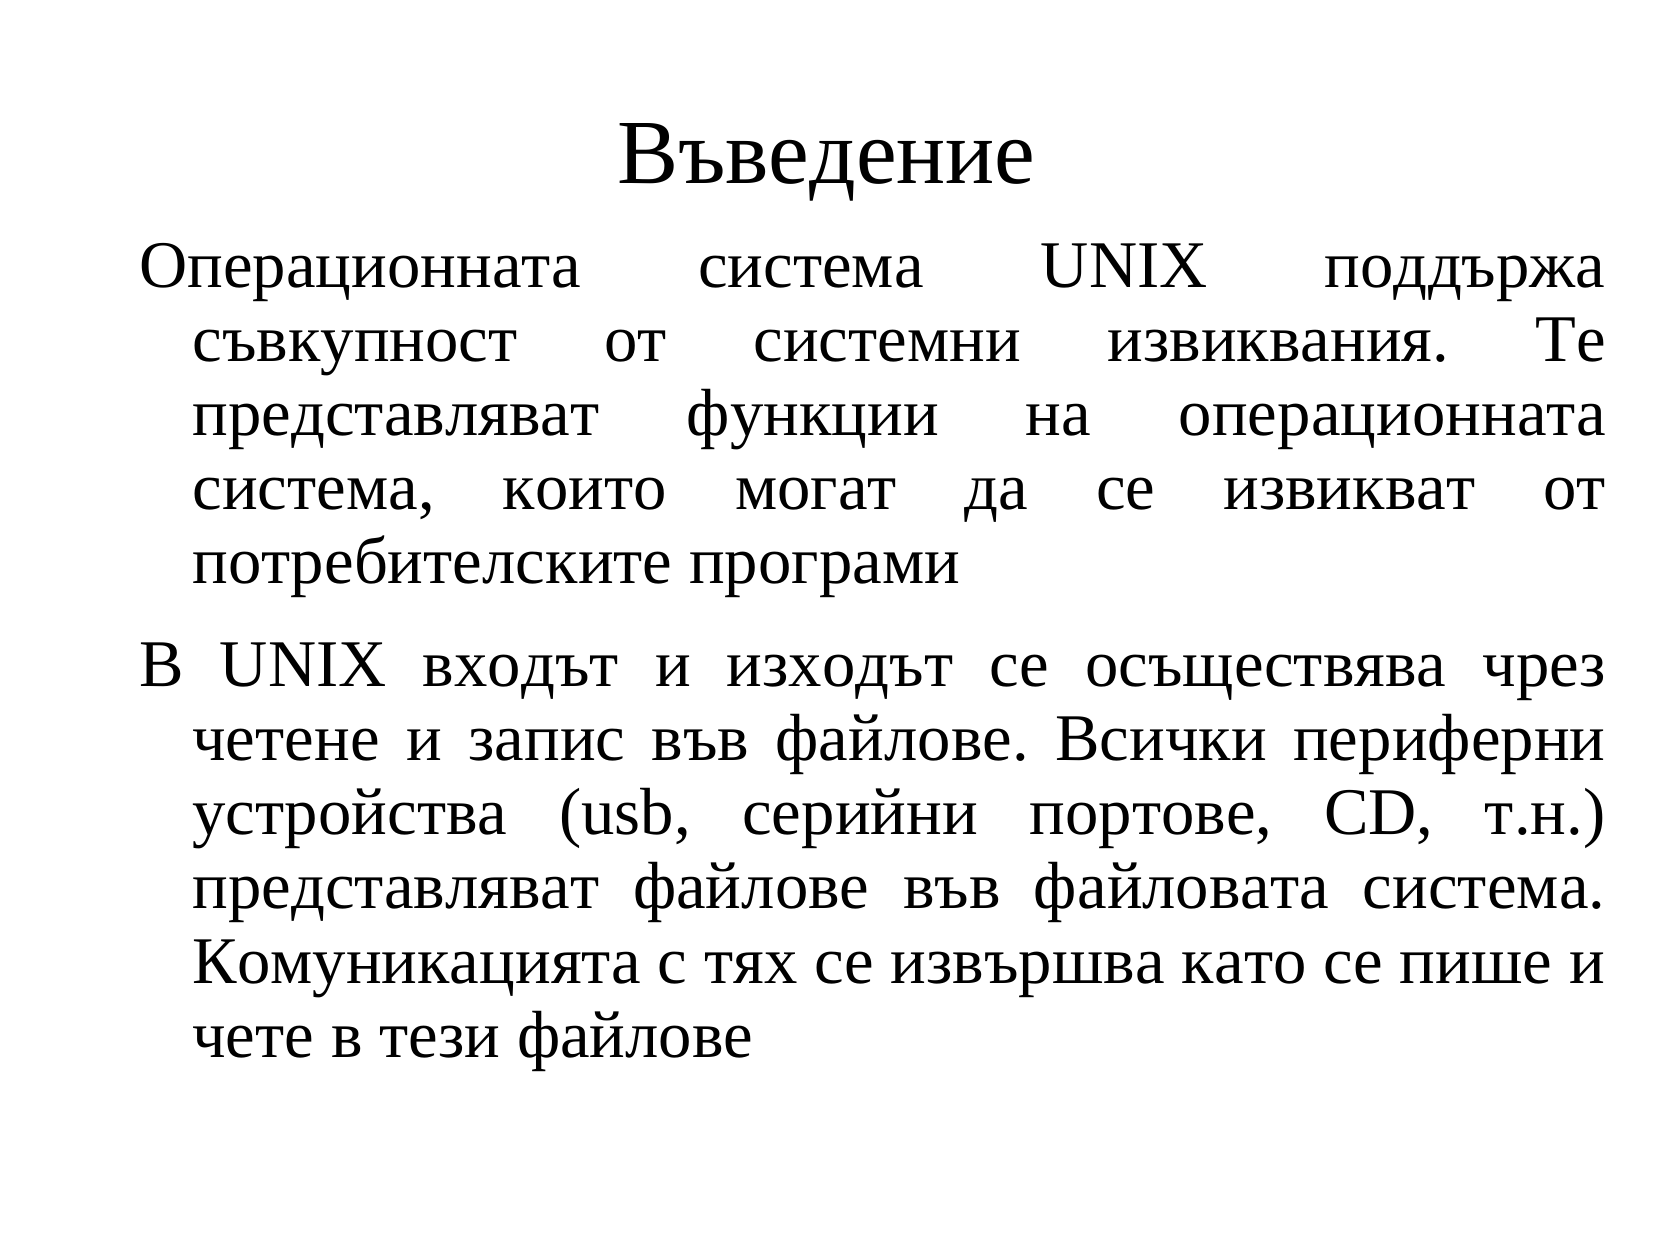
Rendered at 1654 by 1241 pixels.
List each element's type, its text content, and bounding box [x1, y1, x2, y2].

list Операционната система UNIX поддържа съвкупност от системни извиквания. Те представляват функции на операционната система, които могат да се извикват от потребителските програми В UNIX входът и изходът се осъществява чрез четене и запис във файлове. Всички периферни устройства (usb, серийни портове, CD, т.н.) представляват файлове във файловата система. Комуникацията с тях се извършва като се пише и чете в тези файлове [121, 227, 1608, 1072]
title Въведение [82, 49, 1571, 257]
